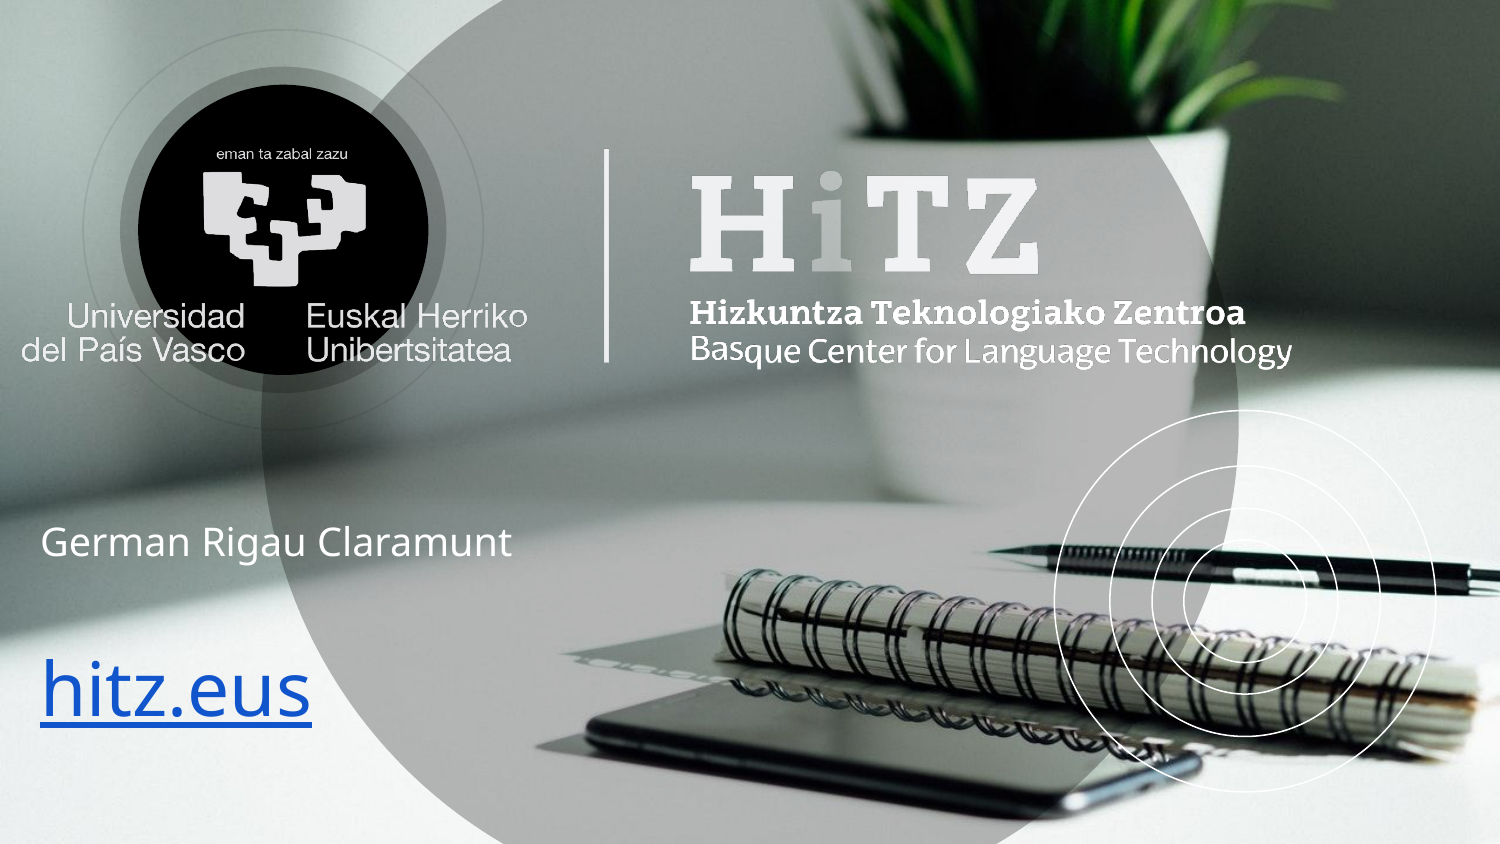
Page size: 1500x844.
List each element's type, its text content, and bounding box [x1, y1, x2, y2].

text_box hitz.eus [25, 627, 702, 733]
text_box German Rigau Claramunt [25, 454, 702, 627]
picture [0, 0, 1500, 844]
